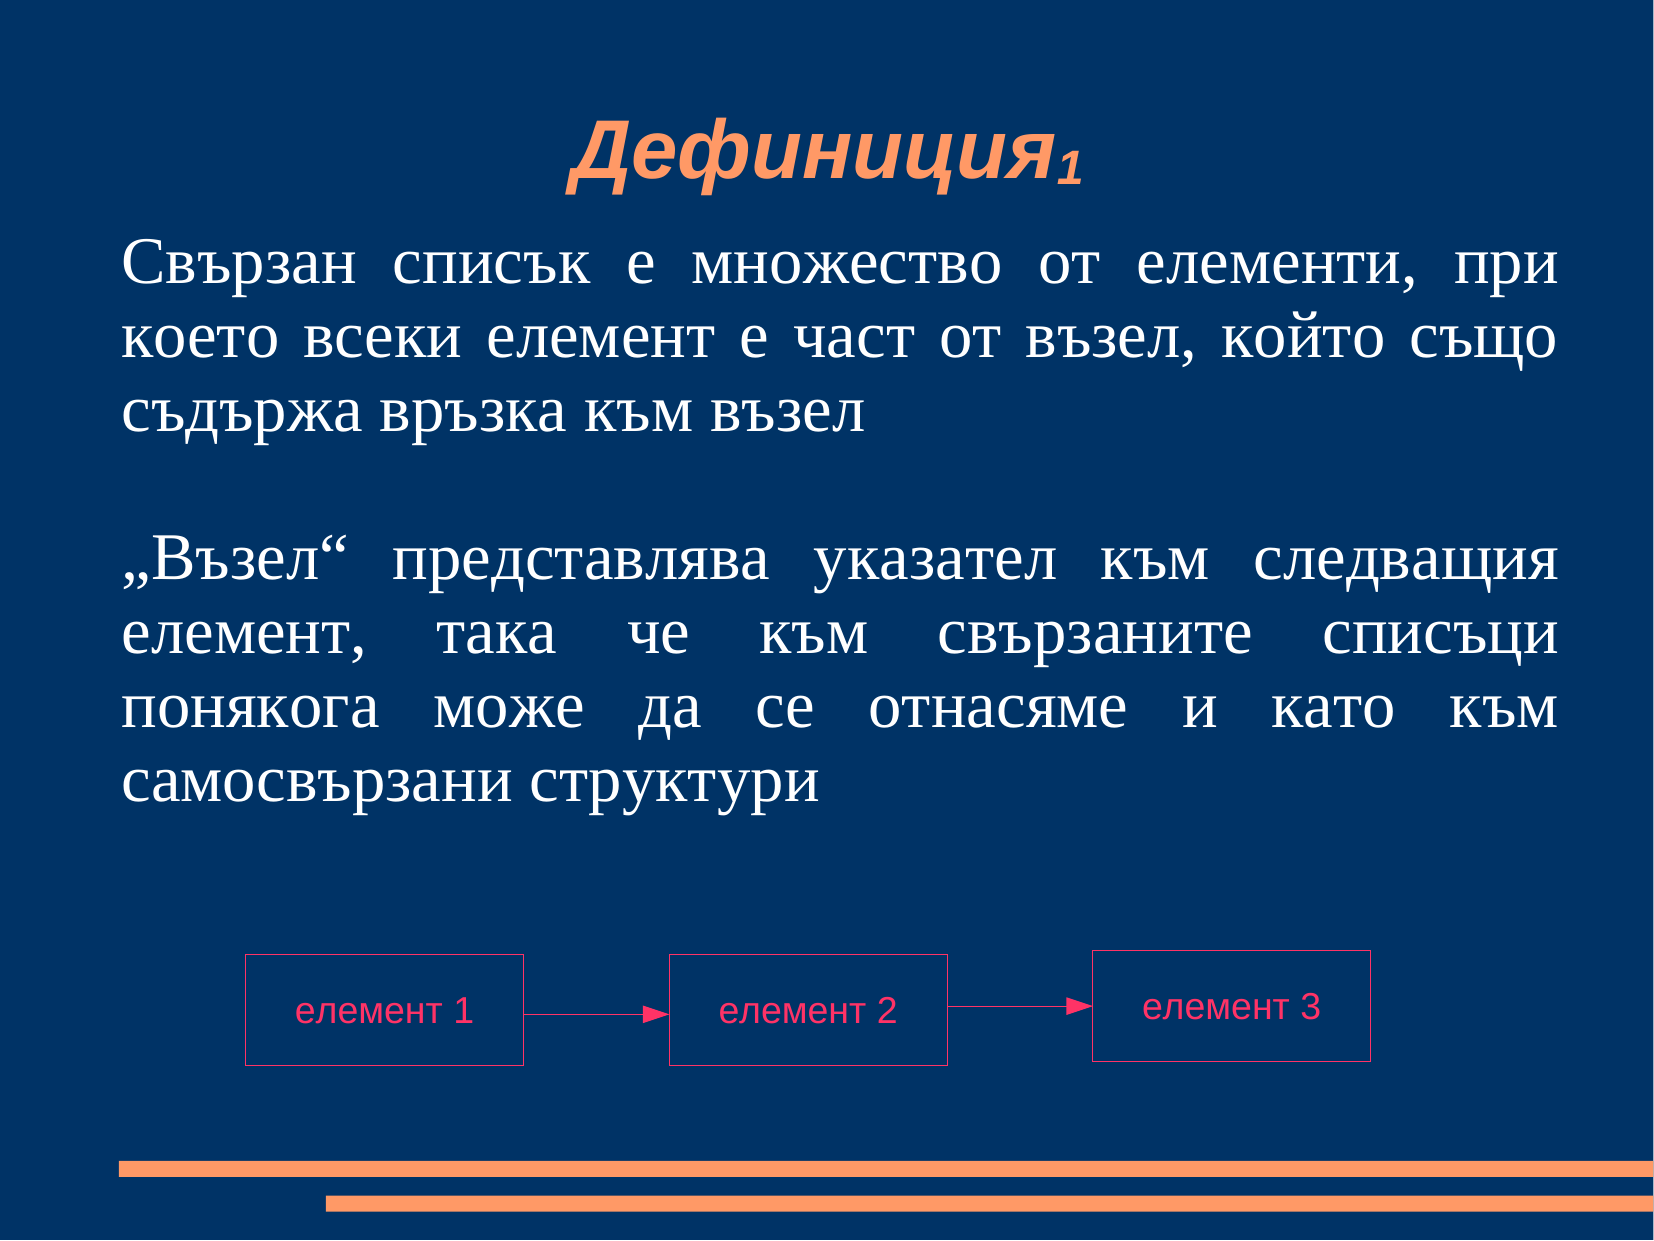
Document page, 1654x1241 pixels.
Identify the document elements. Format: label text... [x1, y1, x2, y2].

text_box елемент 3 [1092, 950, 1371, 1062]
text_box елемент 2 [669, 954, 948, 1066]
title Дефиниция1 [121, 46, 1534, 223]
text_box елемент 1 [245, 954, 524, 1066]
subtitle Свързан списък е множество от елементи, при което всеки елемент е част от възел, който също съдържа връзка към възел „Възел“ представлява указател към следващия елемент, така че към свързаните списъци понякога може да се отнасяме и като към самосвързани структури [121, 223, 1561, 817]
